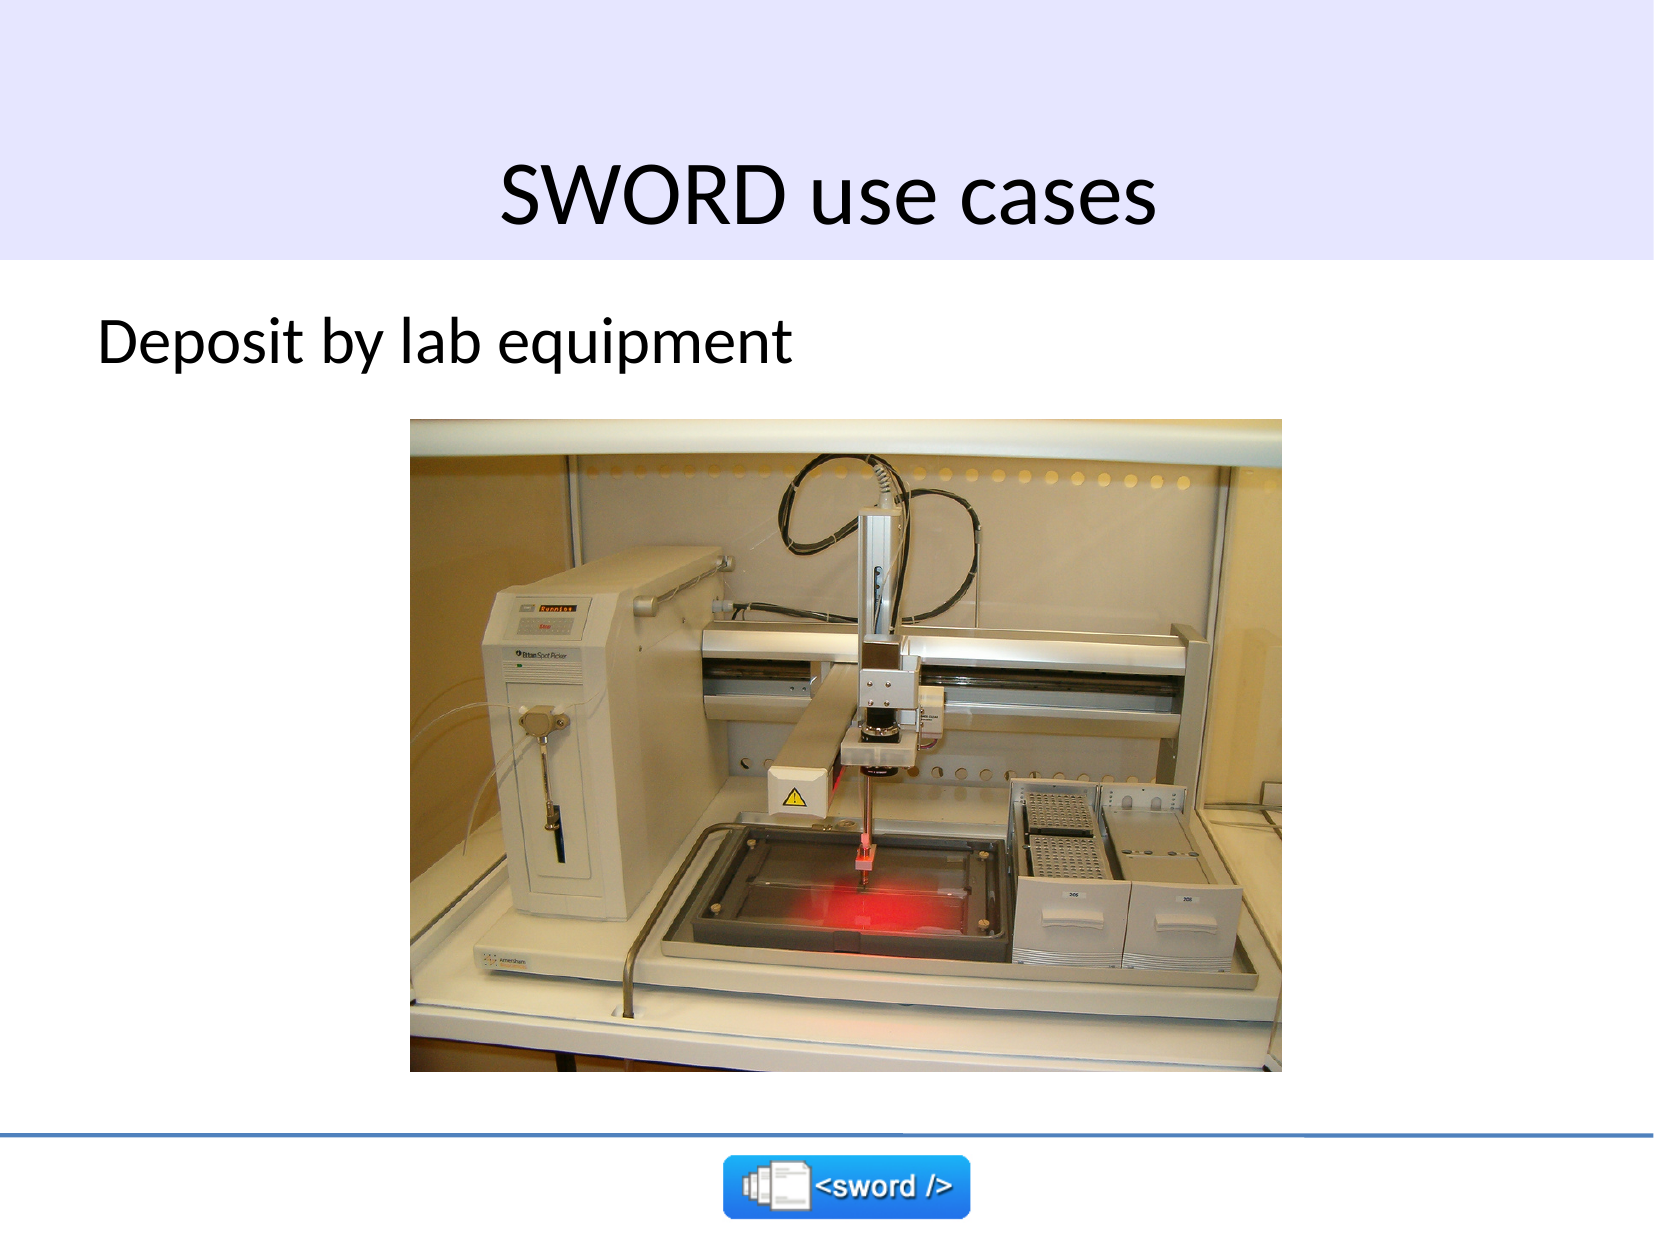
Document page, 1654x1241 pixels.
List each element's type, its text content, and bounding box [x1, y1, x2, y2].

picture [410, 419, 1282, 1072]
picture [722, 1154, 973, 1223]
text_box SWORD use cases [397, 148, 1263, 256]
list Deposit by lab equipment [82, 289, 1571, 1108]
